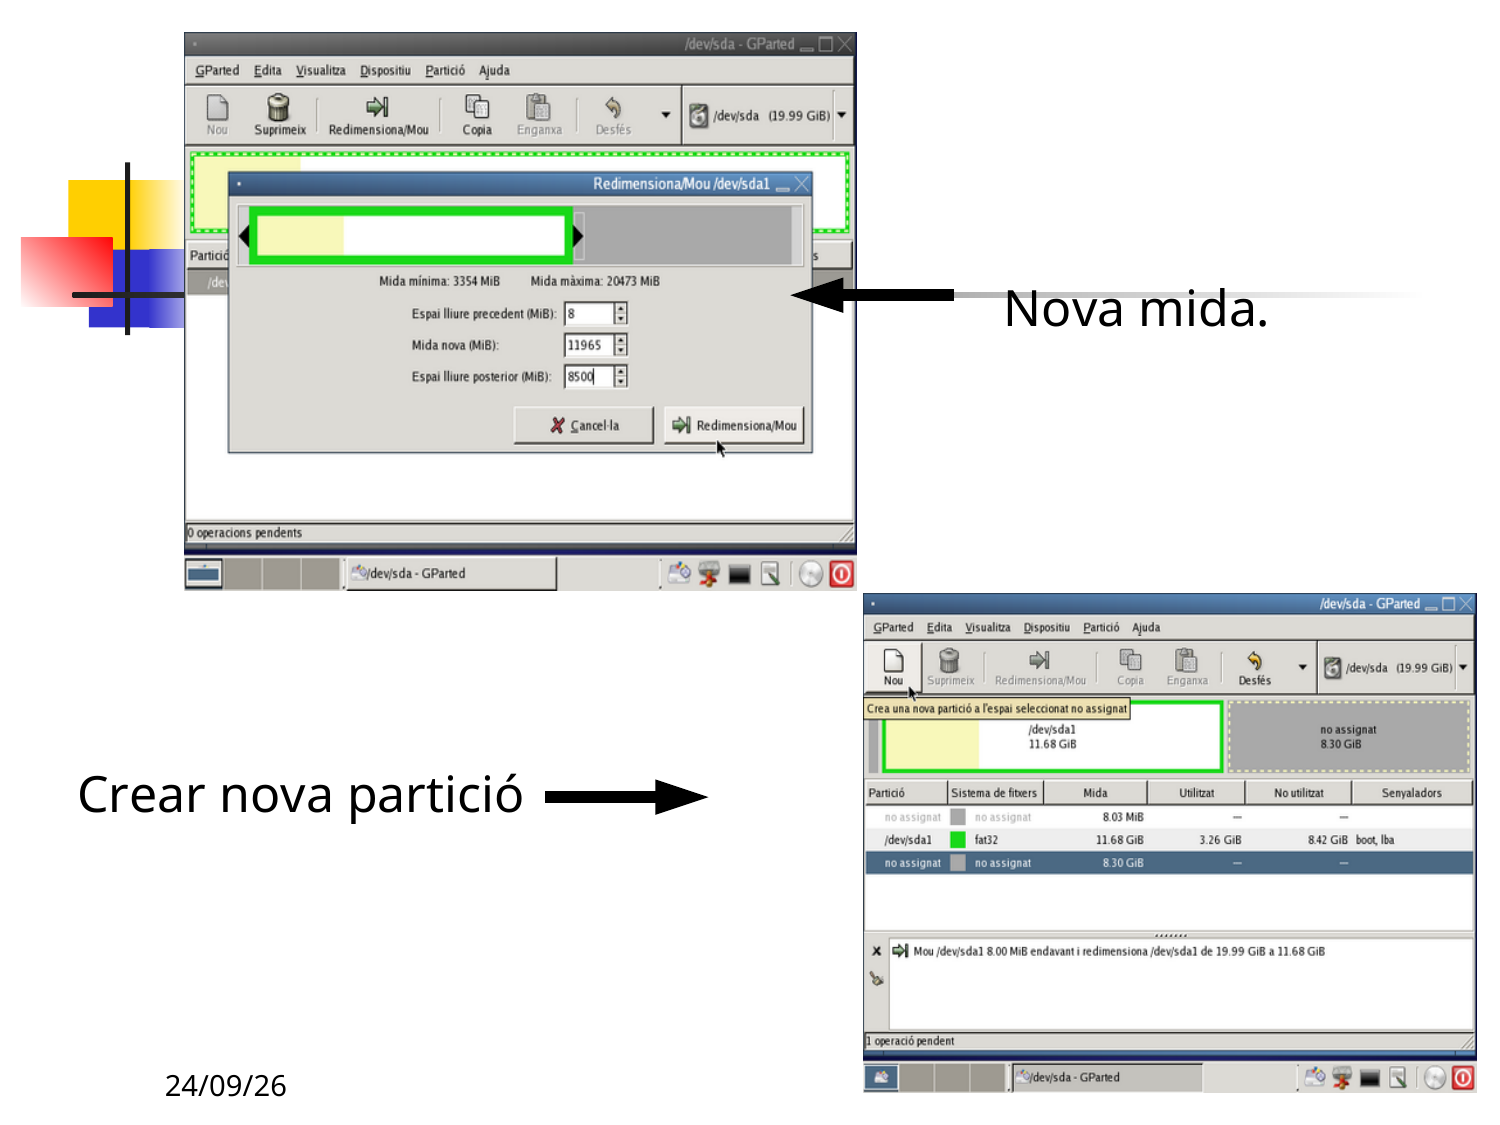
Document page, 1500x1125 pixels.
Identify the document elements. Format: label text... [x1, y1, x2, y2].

text_box Nova mida. [953, 265, 1338, 341]
picture [184, 32, 857, 591]
text_box Crear nova partició [27, 751, 554, 827]
picture [863, 593, 1477, 1093]
